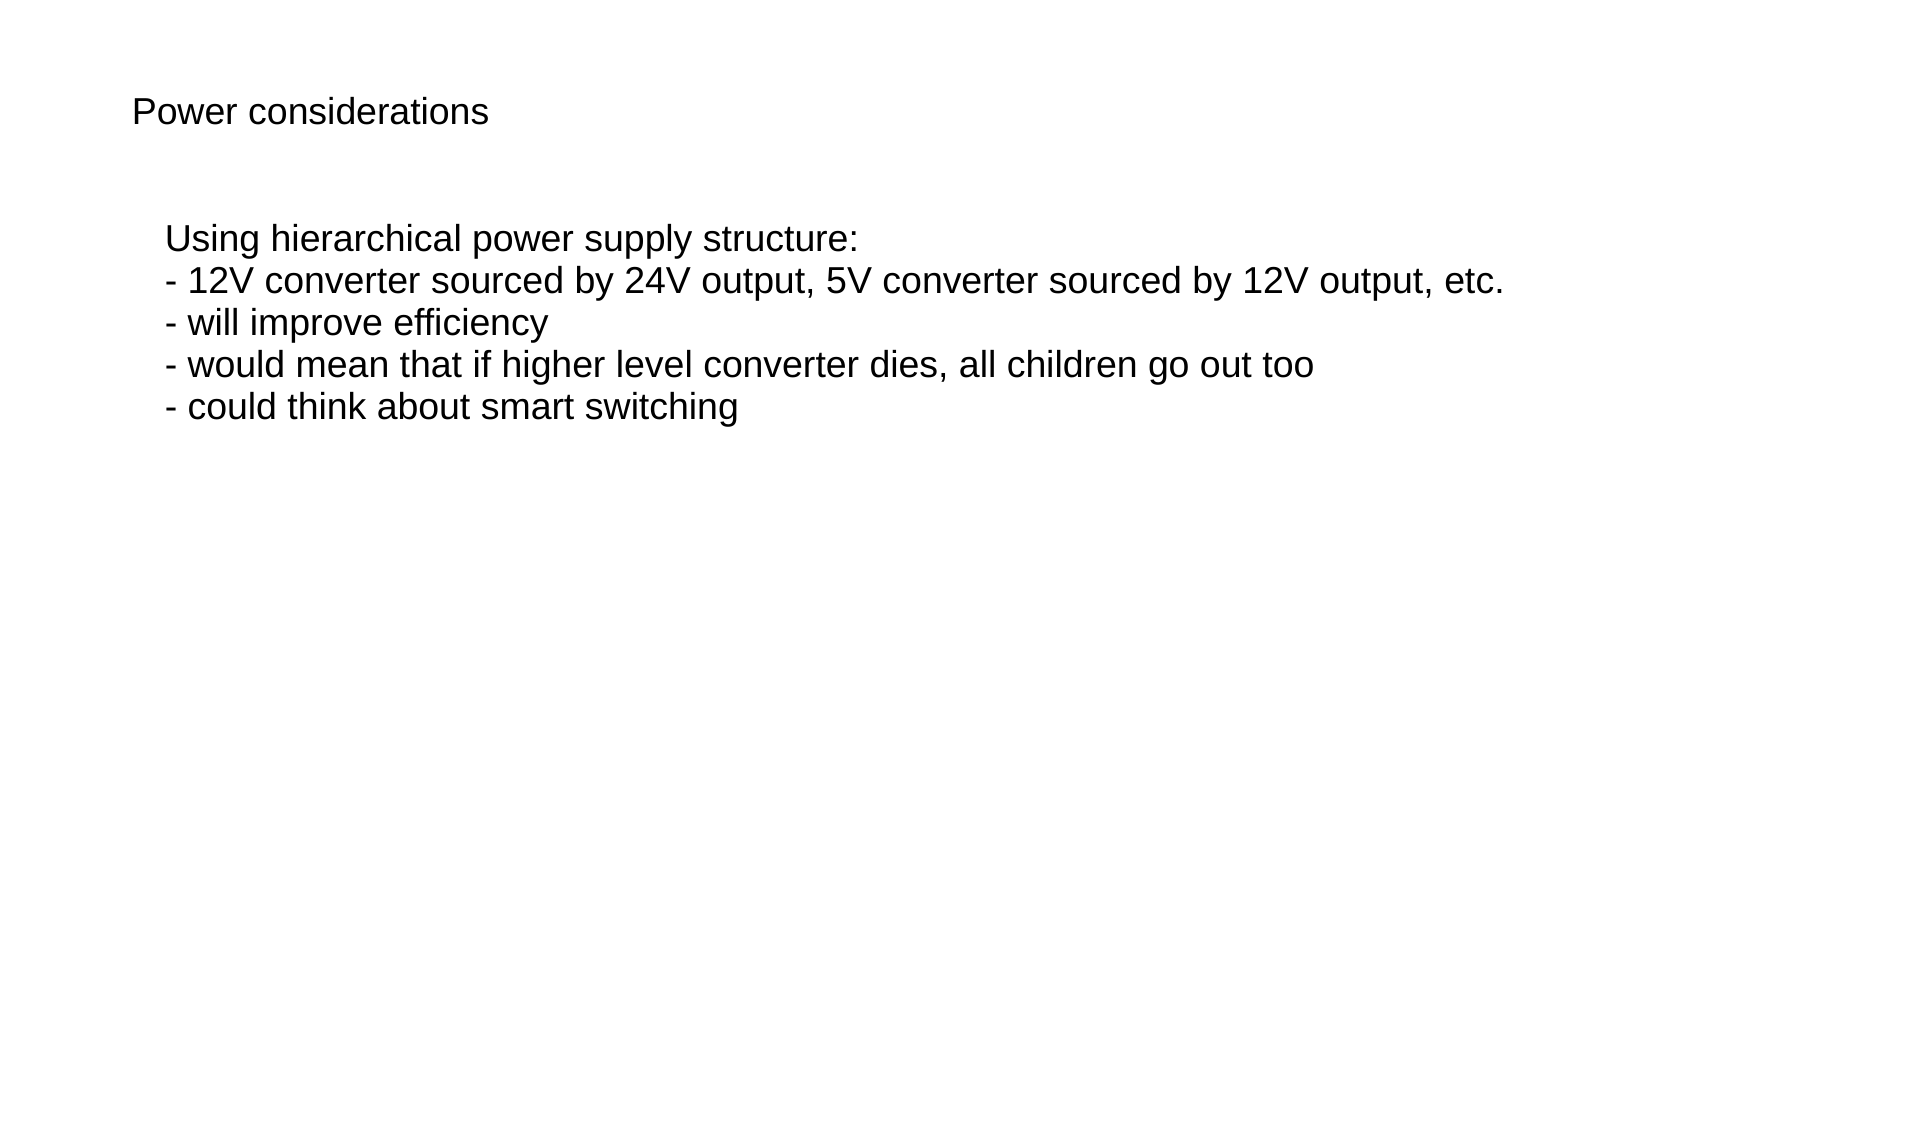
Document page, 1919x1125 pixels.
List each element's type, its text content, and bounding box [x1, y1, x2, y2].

title Power considerations [131, 59, 1787, 160]
text_box Using hierarchical power supply structure: - 12V converter sourced by 24V output, 5V converter sourced by 12V output, etc. - will improve efficiency - would mean that if higher level converter dies, all children go out too - could think about smart switching [150, 210, 1522, 519]
